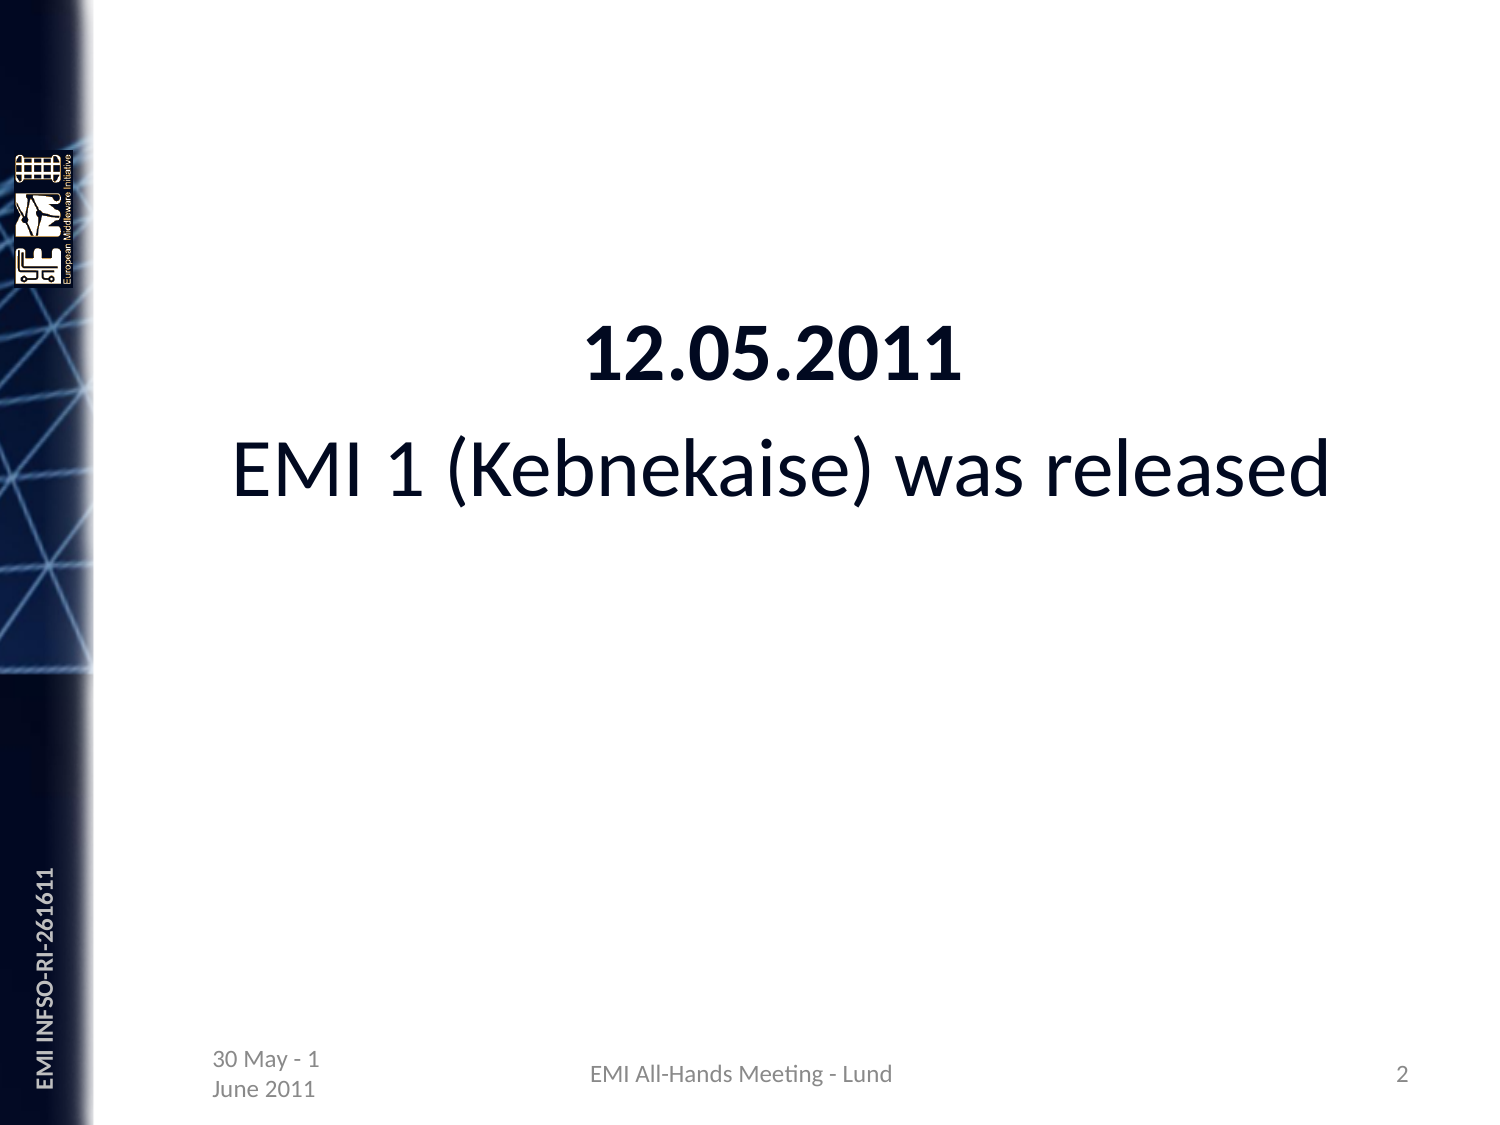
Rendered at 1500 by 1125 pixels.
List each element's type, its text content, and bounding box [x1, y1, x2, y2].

picture [0, 0, 105, 1125]
text_box EMI All-Hands Meeting - Lund [380, 1042, 1103, 1103]
text_box <number> [1354, 1042, 1424, 1103]
text_box 30 May - 1 June 2011 [197, 1042, 369, 1103]
list 12.05.2011 EMI 1 (Kebnekaise) was released [100, 172, 1465, 1005]
